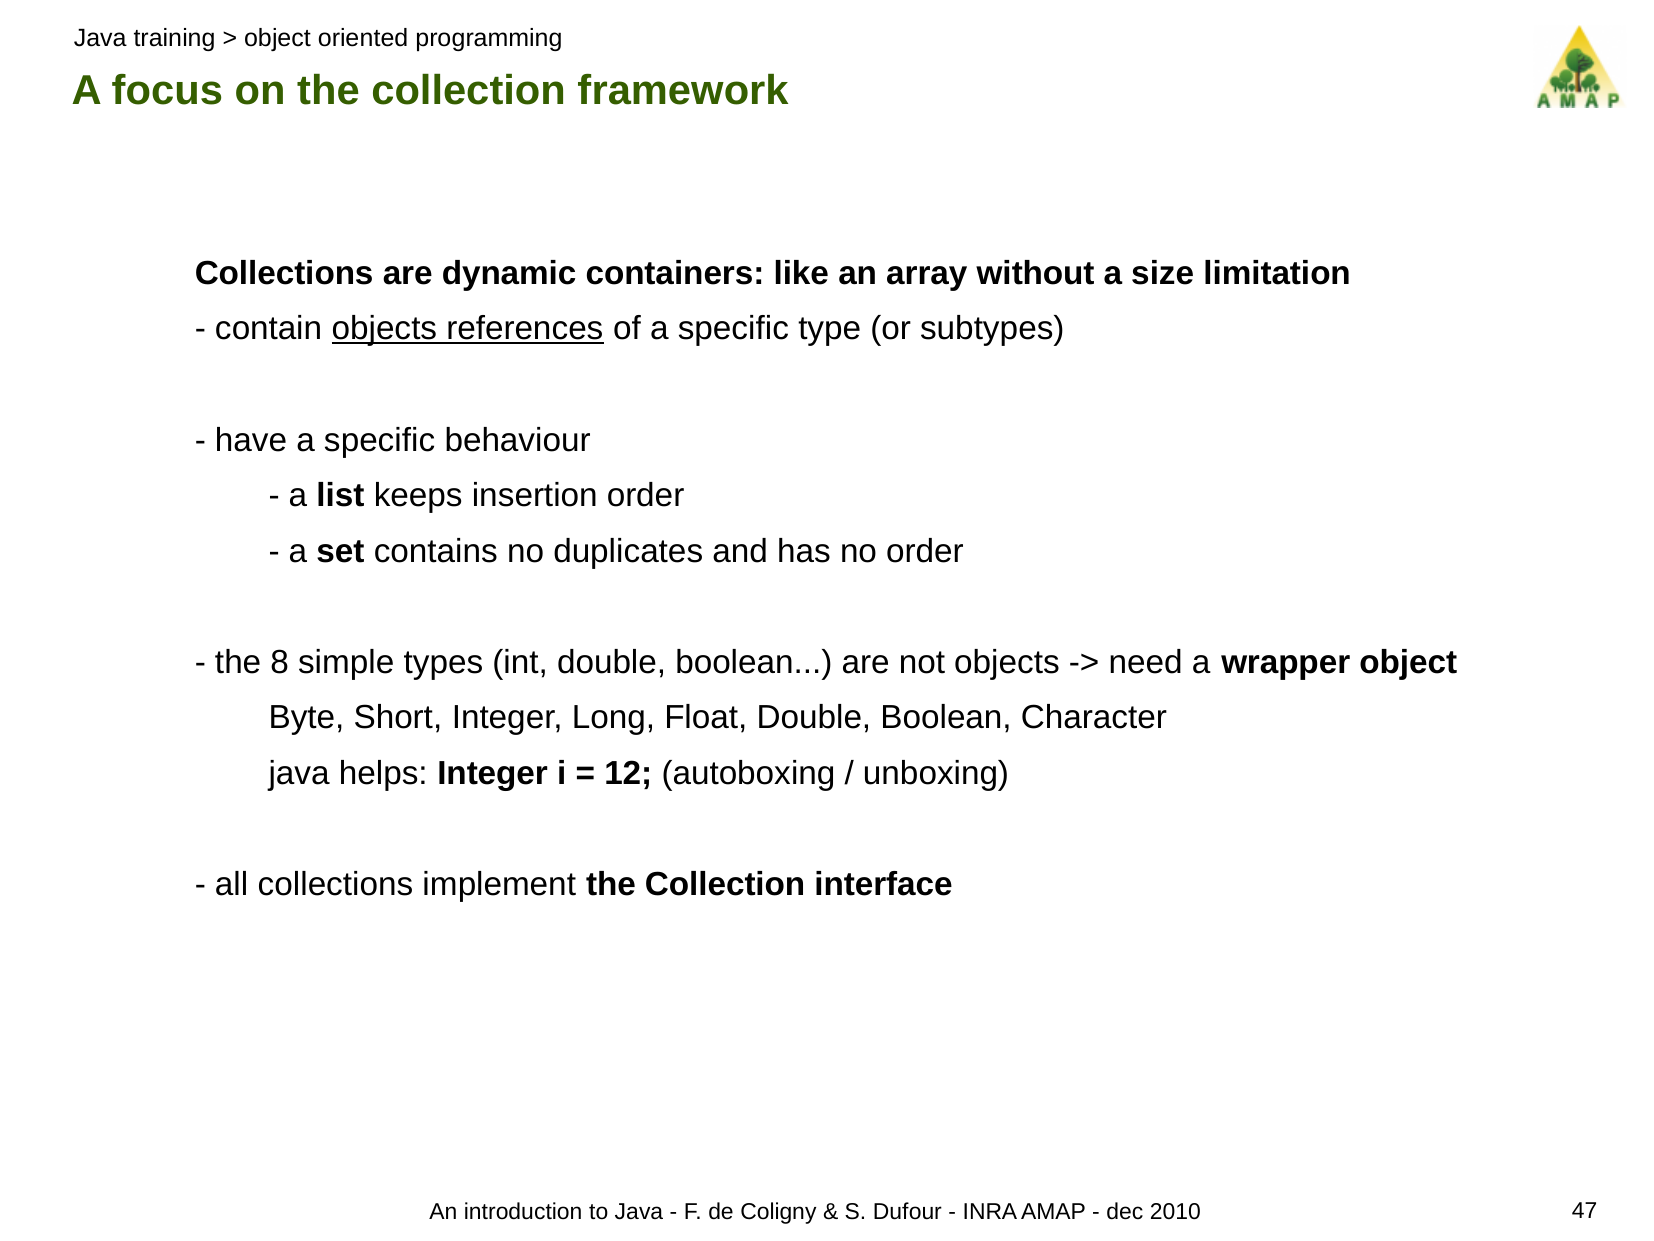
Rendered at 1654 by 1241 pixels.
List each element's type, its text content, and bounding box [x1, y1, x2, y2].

text_box Collections are dynamic containers: like an array without a size limitation - contain objects references of a specific type (or subtypes) - have a specific behaviour - a list keeps insertion order - a set contains no duplicates and has no order - the 8 simple types (int, double, boolean...) are not objects -> need a wrapper object Byte, Short, Integer, Long, Float, Double, Boolean, Character java helps: Integer i = 12; (autoboxing / unboxing) - all collections implement the Collection interface [179, 228, 1578, 947]
text_box Java training > object oriented programming [59, 16, 1004, 60]
text_box A focus on the collection framework [56, 59, 1513, 121]
picture [1533, 25, 1627, 108]
